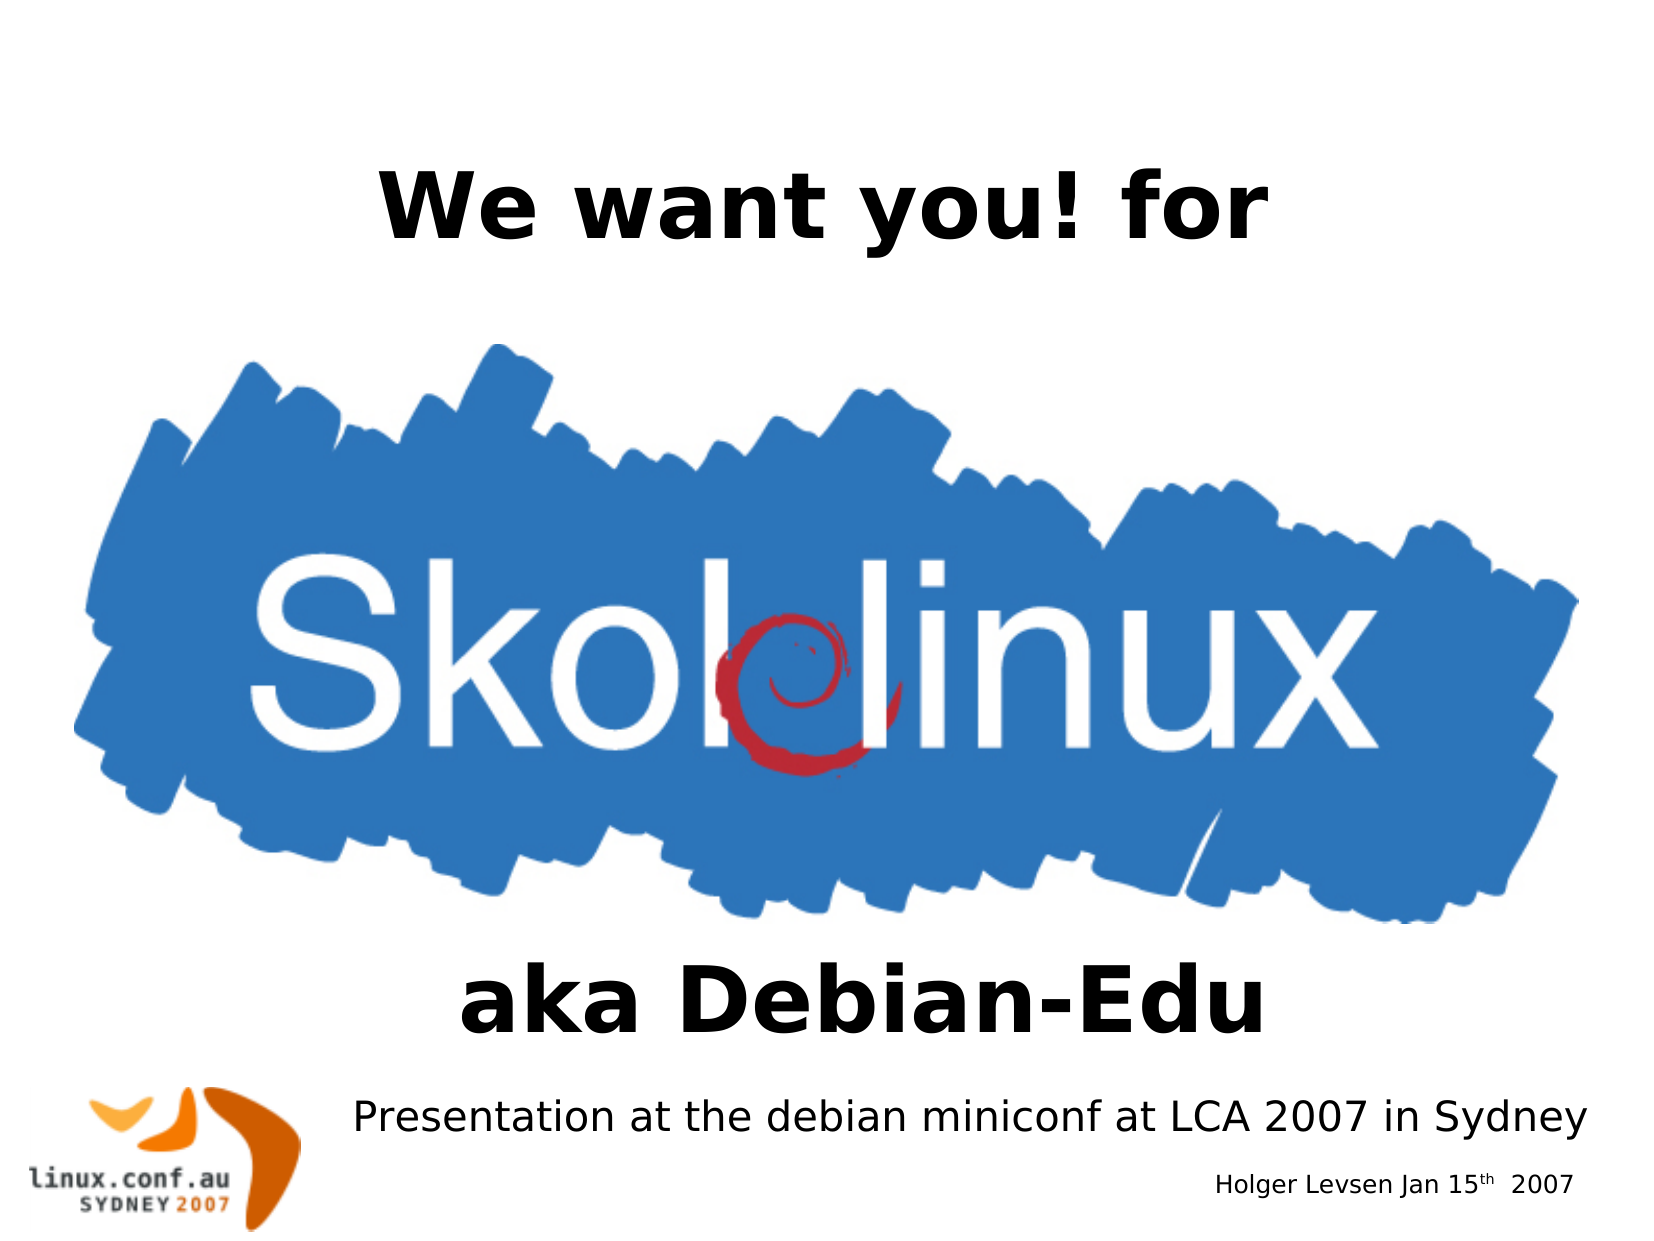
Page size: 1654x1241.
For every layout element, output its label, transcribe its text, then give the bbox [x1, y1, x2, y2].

text_box aka Debian-Edu [162, 939, 1566, 1077]
text_box Presentation at the debian miniconf at LCA 2007 in Sydney [337, 1085, 1611, 1163]
title We want you! for [116, 88, 1529, 325]
picture [29, 1087, 301, 1232]
text_box Holger Levsen Jan 15th 2007 [1200, 1162, 1613, 1209]
picture [74, 344, 1579, 924]
